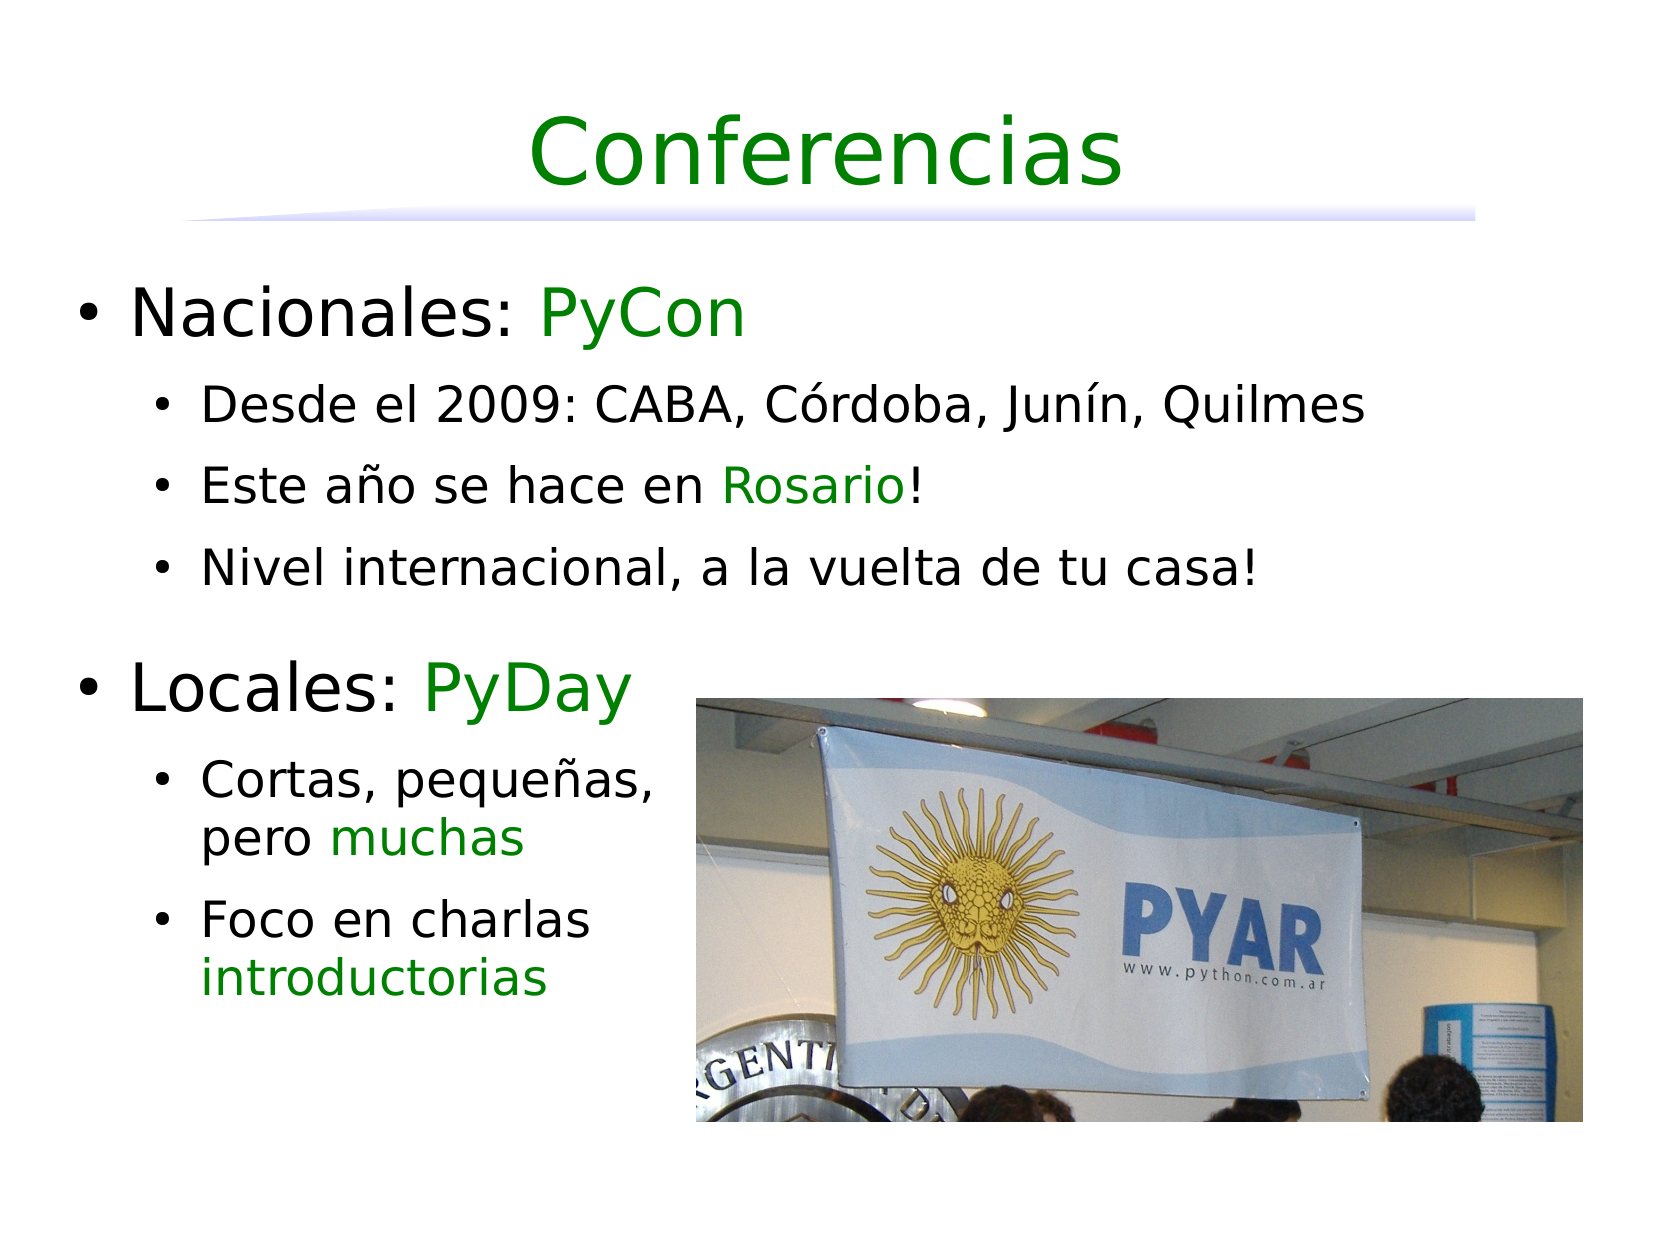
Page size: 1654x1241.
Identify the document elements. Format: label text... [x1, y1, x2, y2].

title Conferencias [82, 44, 1571, 262]
list Nacionales: PyCon Desde el 2009: CABA, Córdoba, Junín, Quilmes Este año se hace en Rosario! Nivel internacional, a la vuelta de tu casa! [59, 274, 1595, 681]
list Locales: PyDay Cortas, pequeñas, pero muchas Foco en charlas introductorias [59, 681, 709, 1093]
picture [696, 698, 1583, 1123]
